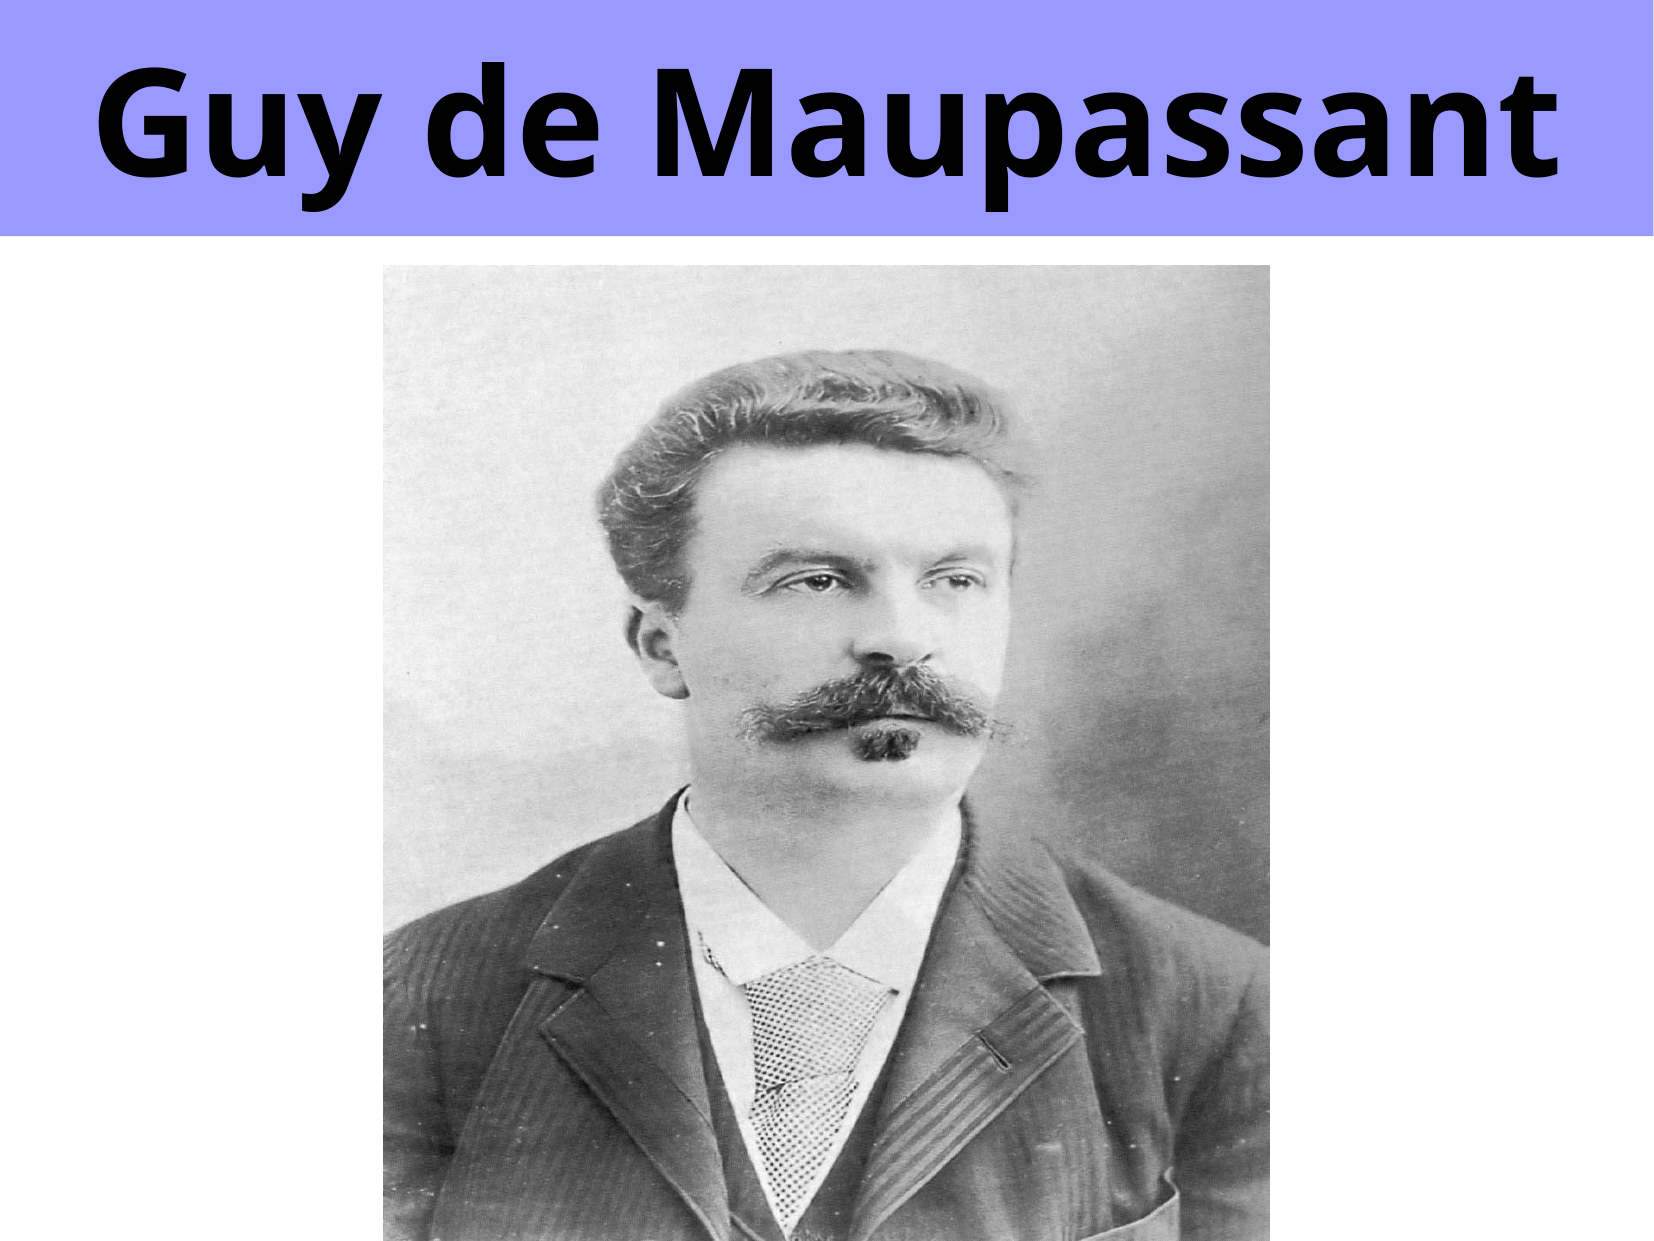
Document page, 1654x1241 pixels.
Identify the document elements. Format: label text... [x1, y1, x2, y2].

picture [383, 265, 1270, 1241]
title Guy de Maupassant [0, 0, 1654, 237]
